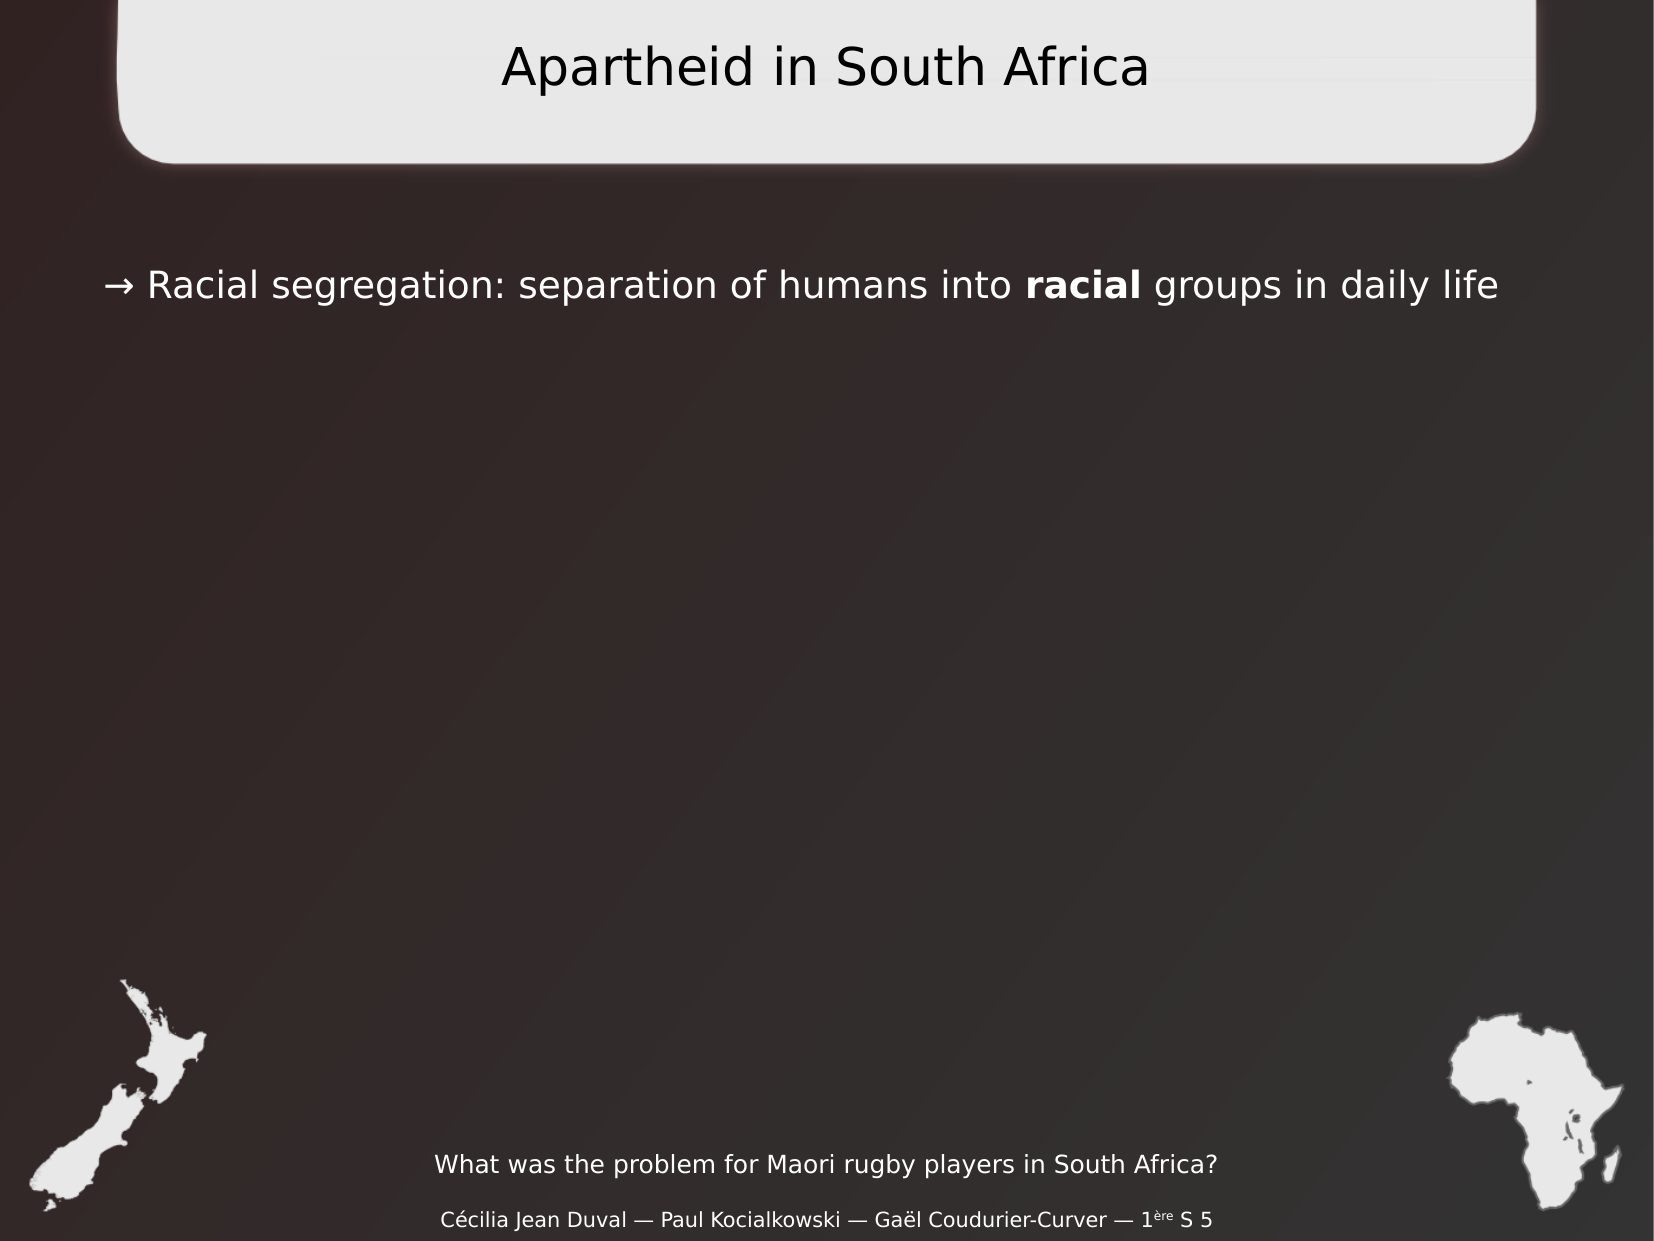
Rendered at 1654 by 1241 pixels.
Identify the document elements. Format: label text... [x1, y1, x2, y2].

text_box Apartheid in South Africa [147, 29, 1506, 105]
picture [0, 0, 1654, 1241]
text_box → Racial segregation: separation of humans into racial groups in daily life [88, 256, 1625, 315]
text_box What was the problem for Maori rugby players in South Africa? Cécilia Jean Duval — Paul Kocialkowski — Gaël Coudurier-Curver — 1ère S 5 [147, 1142, 1506, 1241]
